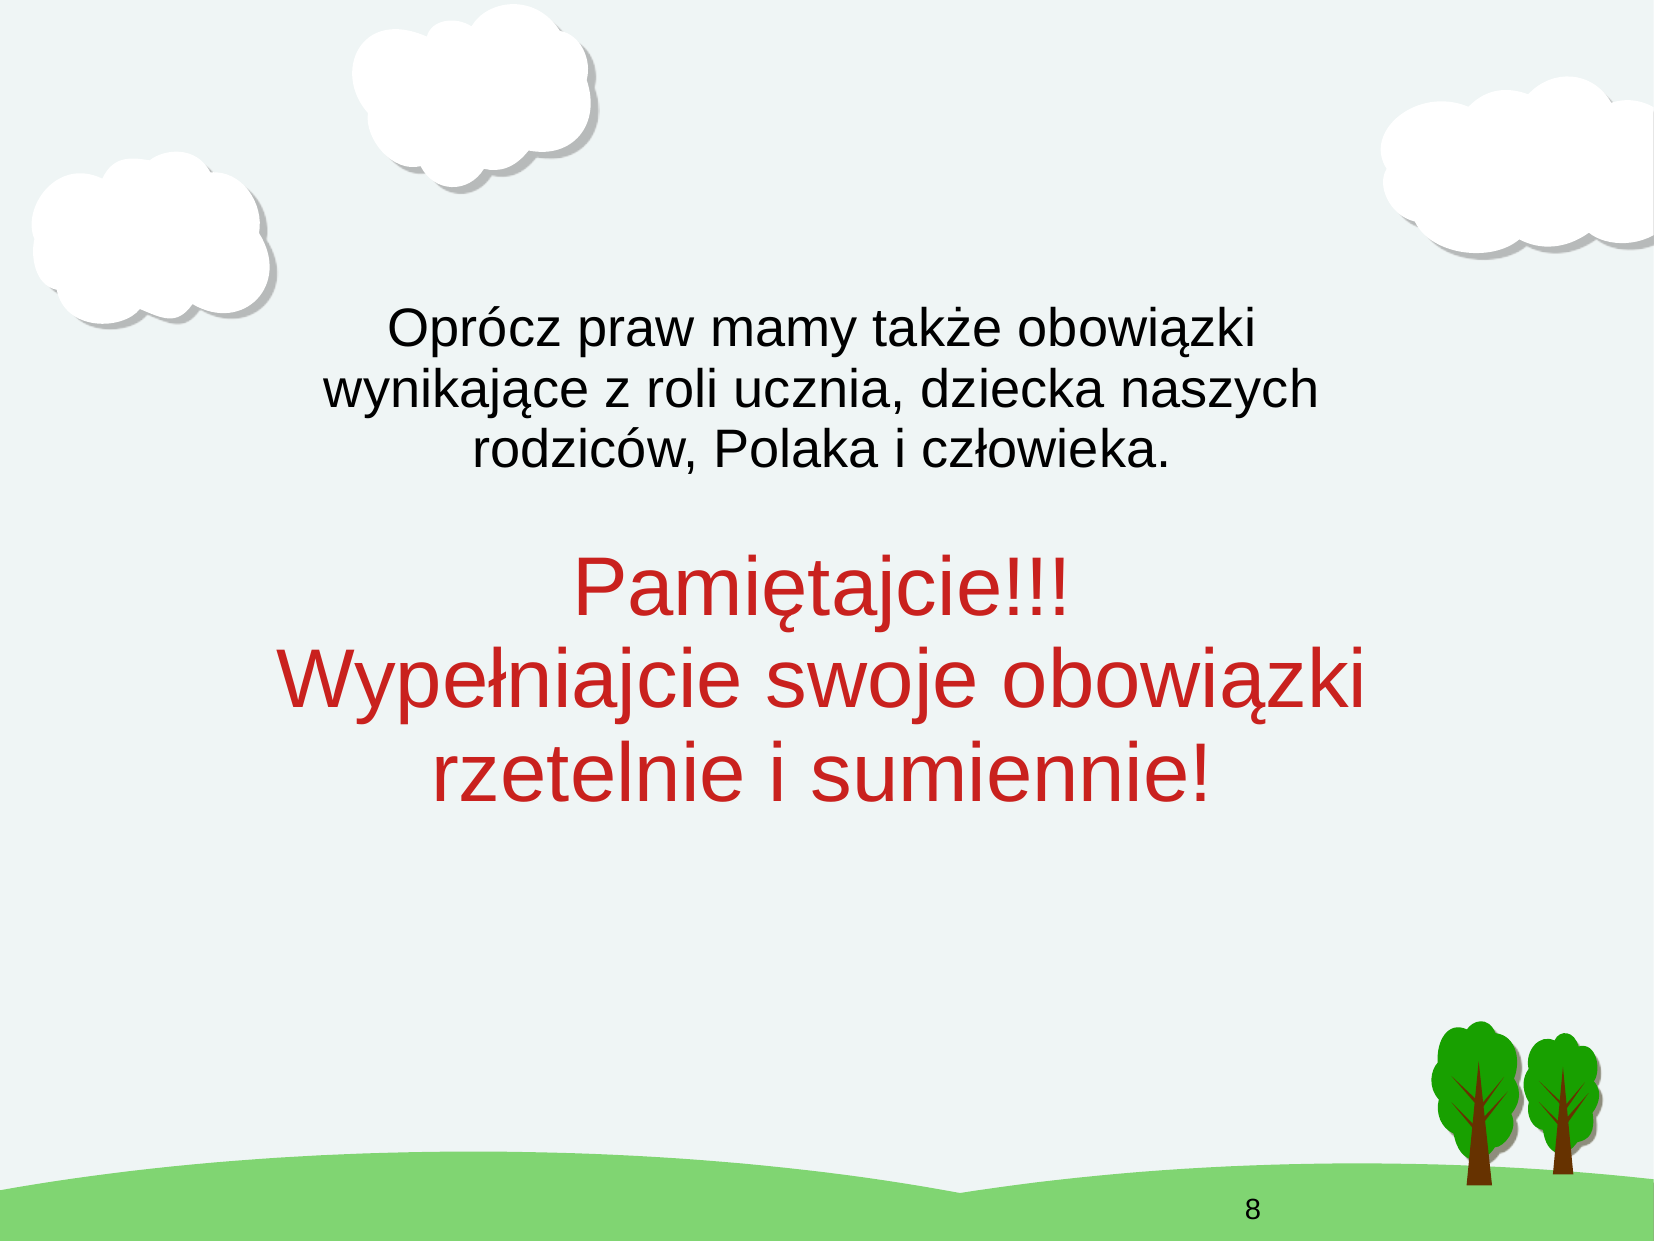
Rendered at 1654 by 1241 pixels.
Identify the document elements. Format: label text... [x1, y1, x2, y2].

text_box [1244, 1190, 1630, 1241]
text_box Oprócz praw mamy także obowiązki wynikające z roli ucznia, dziecka naszych rodziców, Polaka i człowieka. Pamiętajcie!!! Wypełniajcie swoje obowiązki rzetelnie i sumiennie! [79, 290, 1565, 1063]
